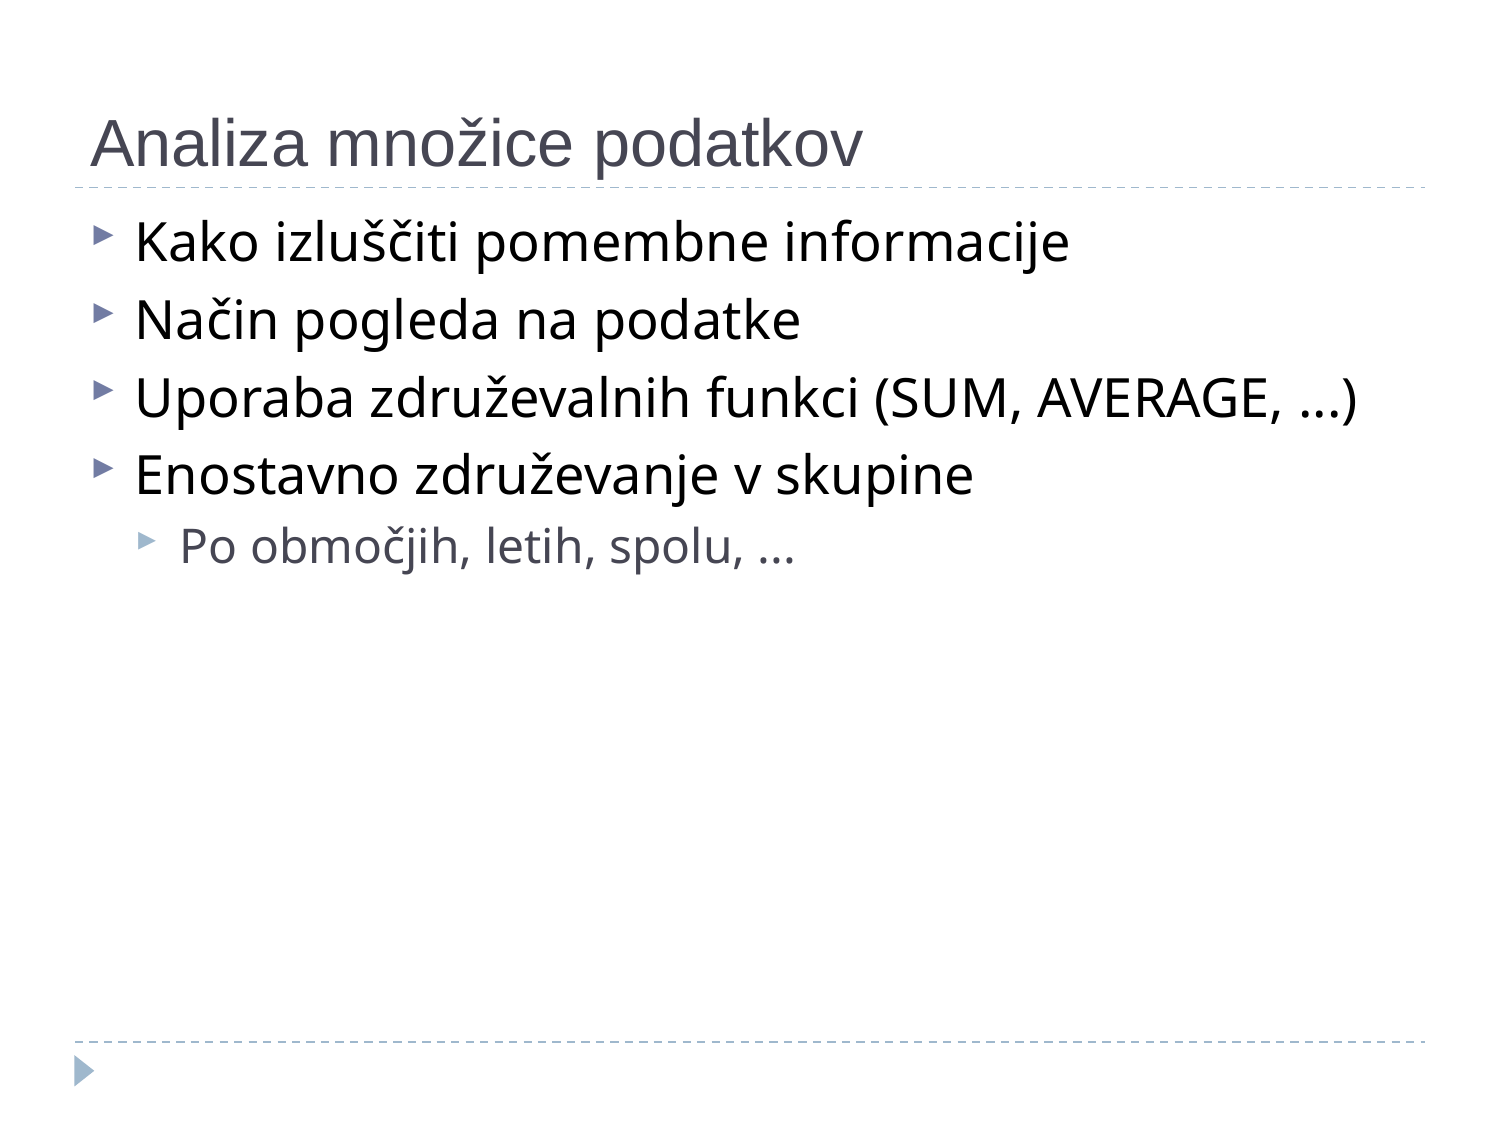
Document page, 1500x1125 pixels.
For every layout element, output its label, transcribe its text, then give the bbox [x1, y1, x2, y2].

list Kako izluščiti pomembne informacije Način pogleda na podatke Uporaba združevalnih funkci (SUM, AVERAGE, ...) Enostavno združevanje v skupine Po območjih, letih, spolu, ... [75, 200, 1425, 1006]
title Analiza množice podatkov [75, 24, 1425, 188]
